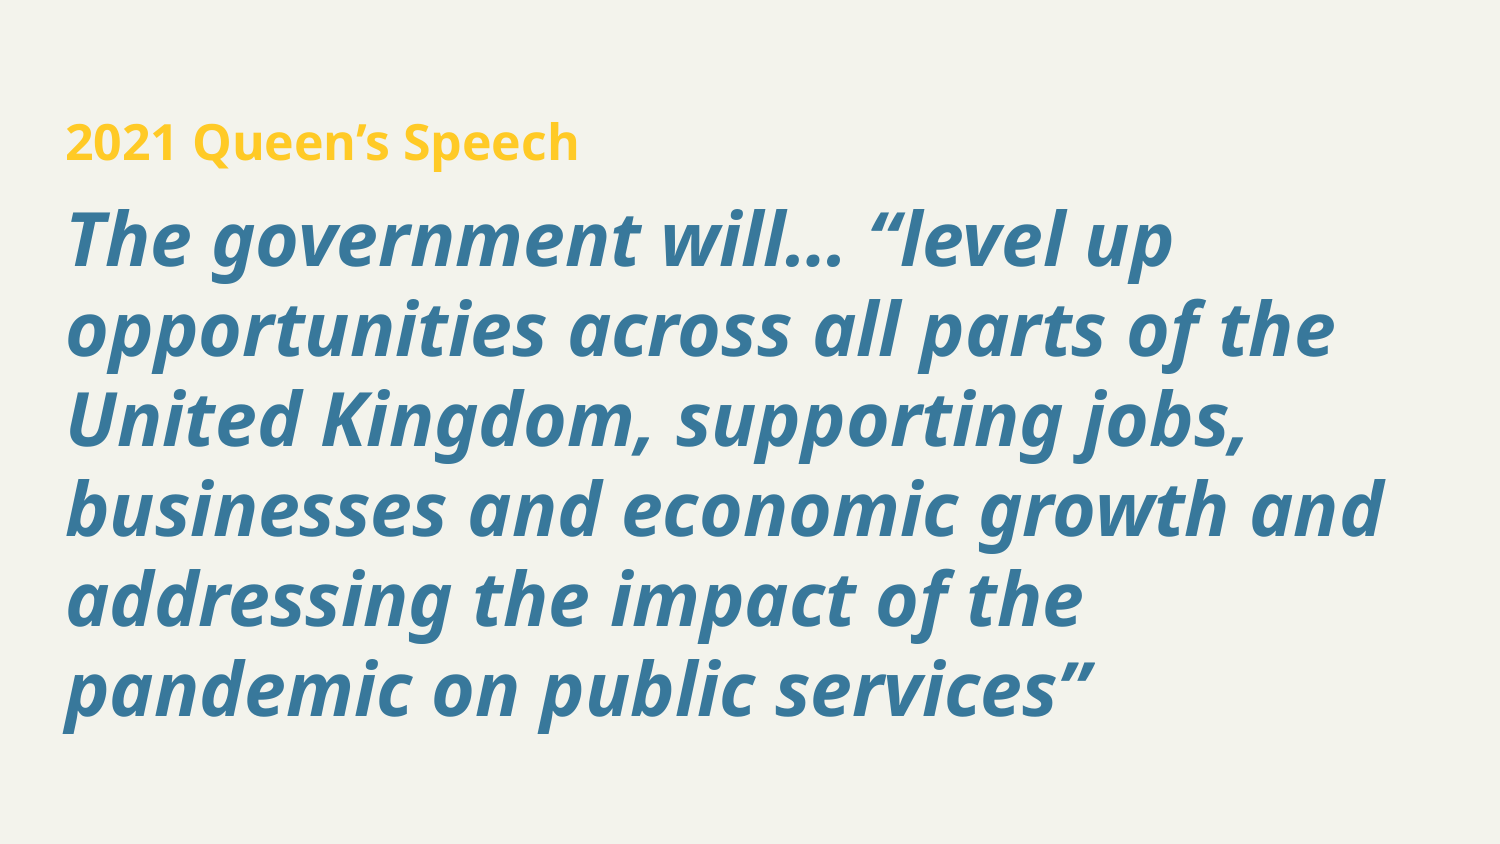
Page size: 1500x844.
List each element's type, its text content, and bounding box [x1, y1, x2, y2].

title The government will… “level up opportunities across all parts of the United Kingdom, supporting jobs, businesses and economic growth and addressing the impact of the pandemic on public services” [65, 212, 1390, 732]
title 2021 Queen’s Speech [65, 70, 1500, 212]
